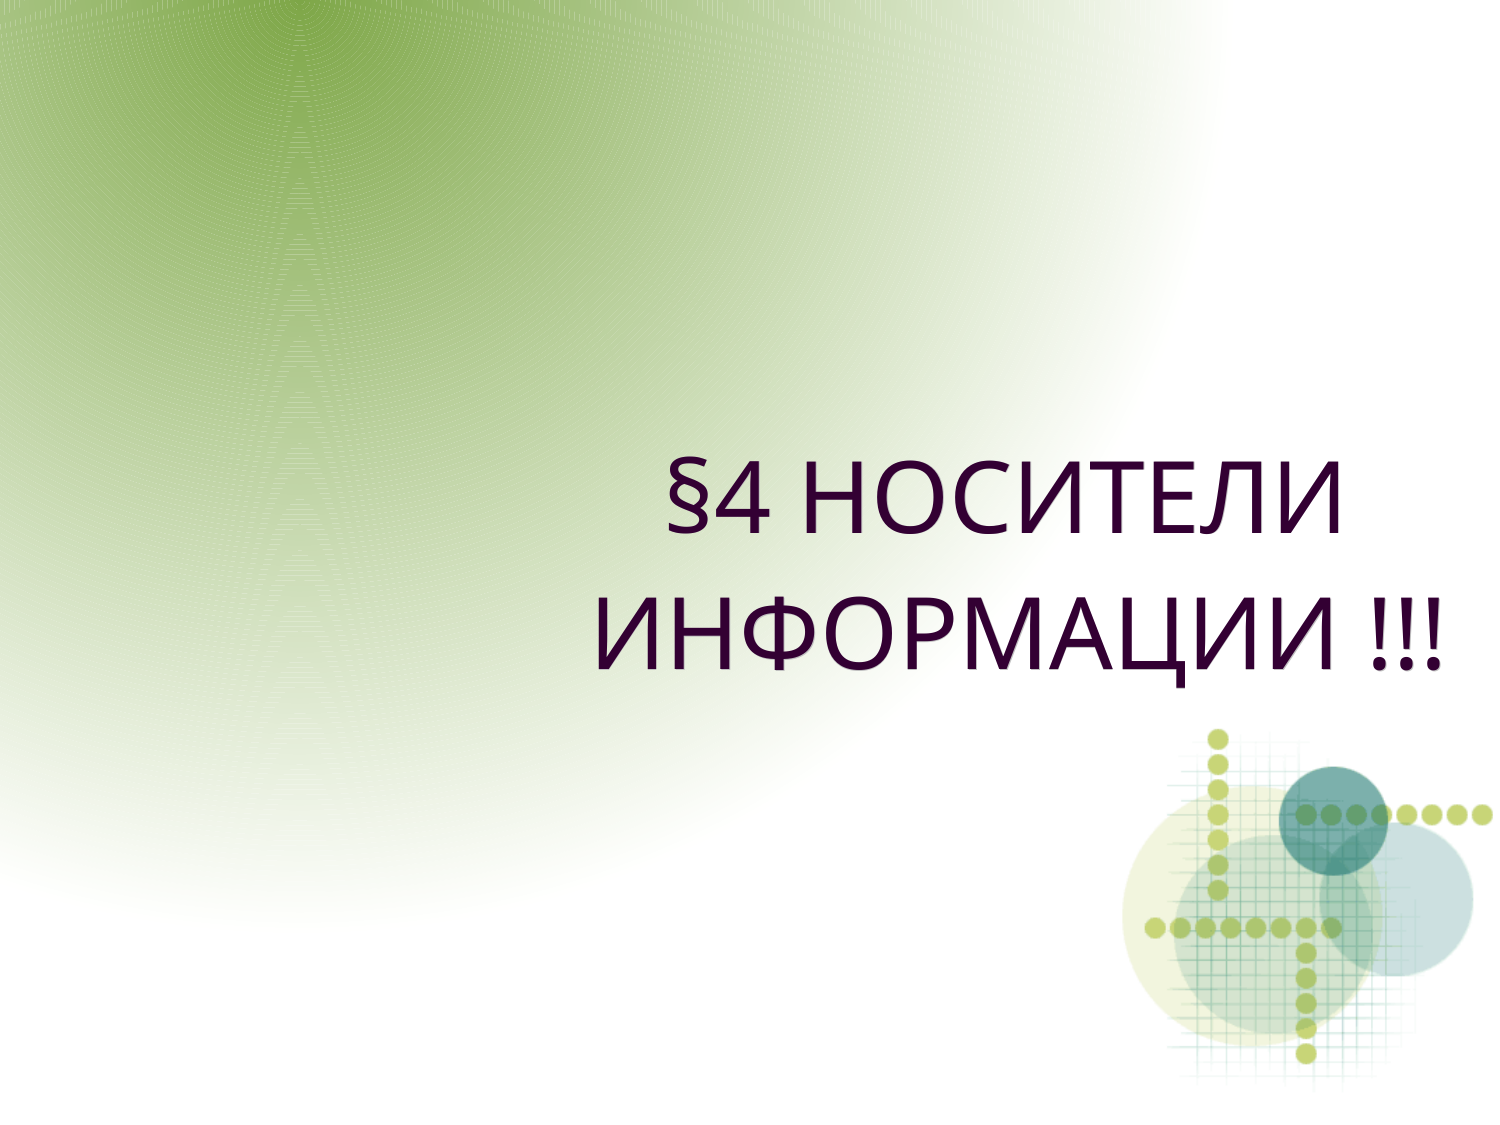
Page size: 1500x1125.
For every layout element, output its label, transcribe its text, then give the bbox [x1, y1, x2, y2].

picture [1110, 751, 1500, 1098]
title §4 НОСИТЕЛИ ИНФОРМАЦИИ !!! [537, 375, 1500, 751]
